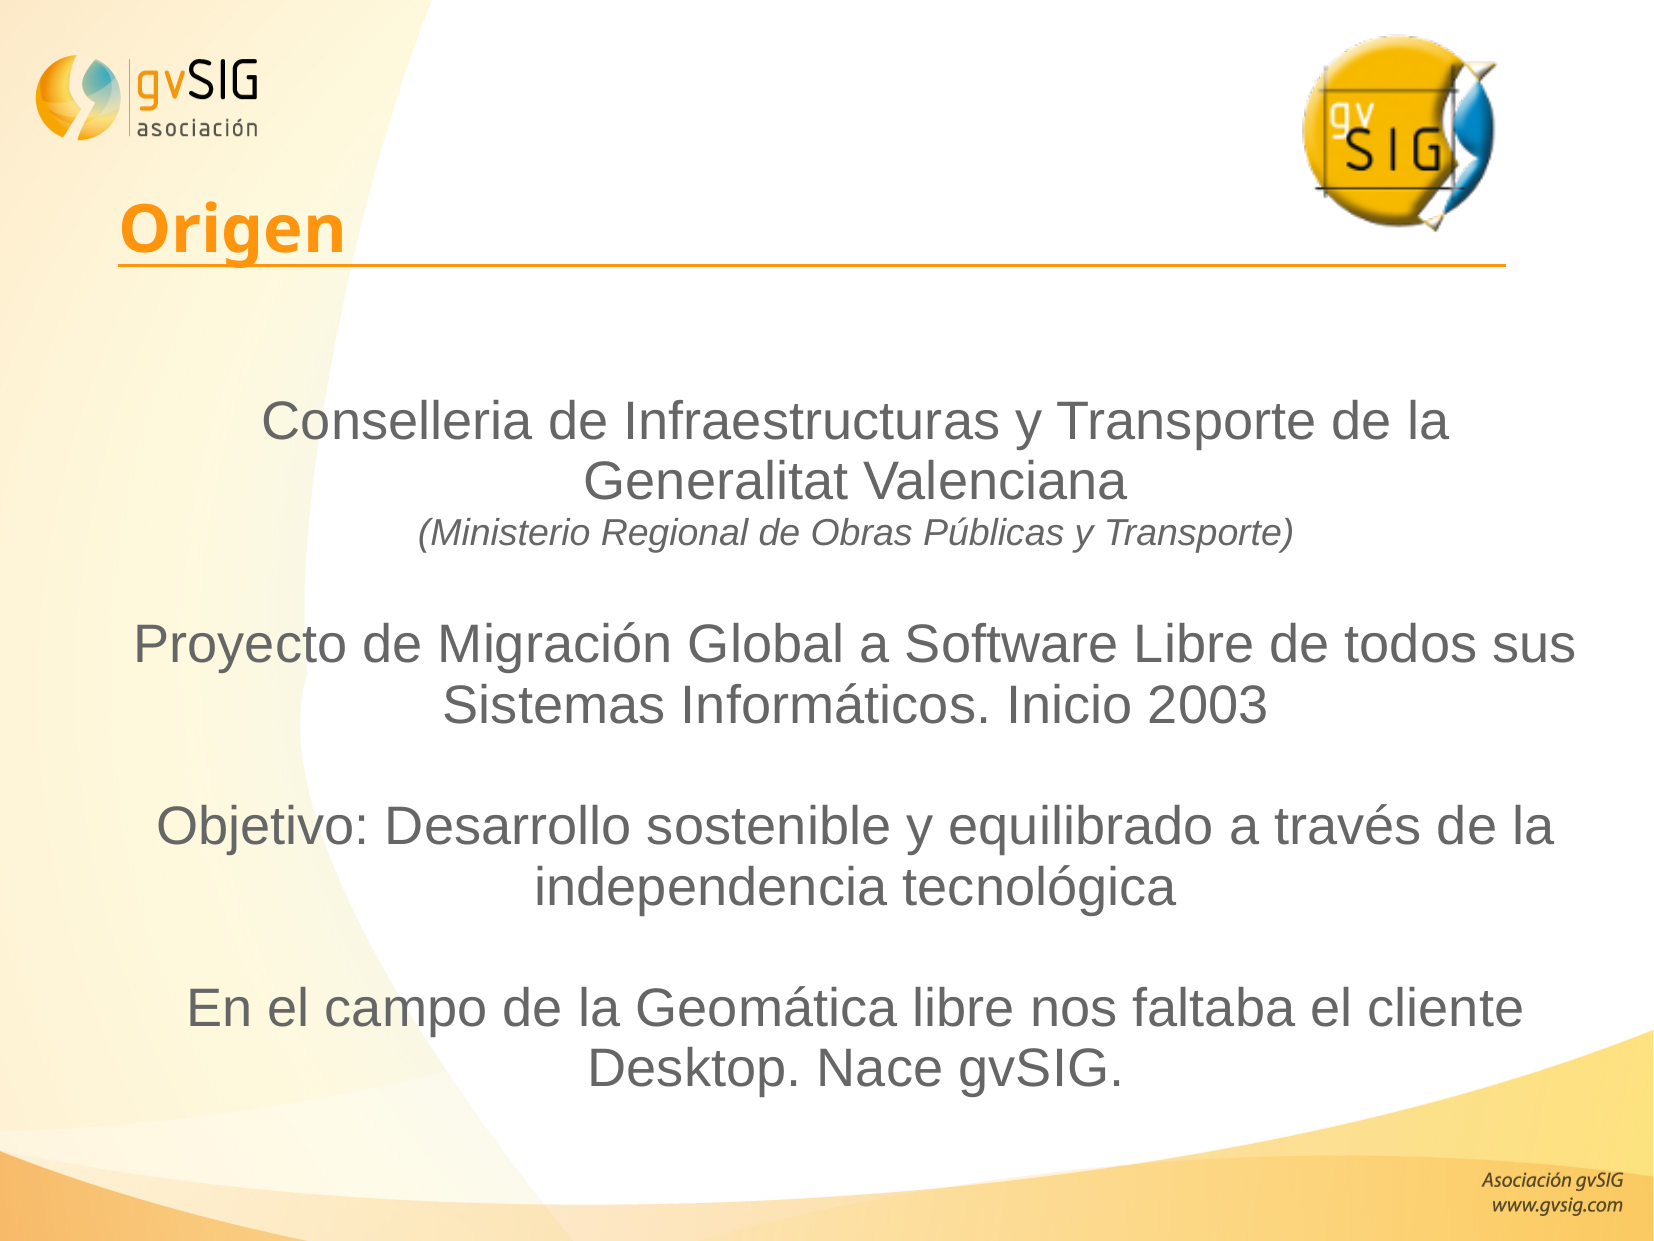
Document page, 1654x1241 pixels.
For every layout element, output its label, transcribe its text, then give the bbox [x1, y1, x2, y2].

text_box Conselleria de Infraestructuras y Transporte de la Generalitat Valenciana (Ministerio Regional de Obras Públicas y Transporte) Proyecto de Migración Global a Software Libre de todos sus Sistemas Informáticos. Inicio 2003 Objetivo: Desarrollo sostenible y equilibrado a través de la independencia tecnológica En el campo de la Geomática libre nos faltaba el cliente Desktop. Nace gvSIG. [118, 382, 1595, 1106]
title Origen [118, 177, 1607, 276]
picture [0, 0, 1654, 1241]
